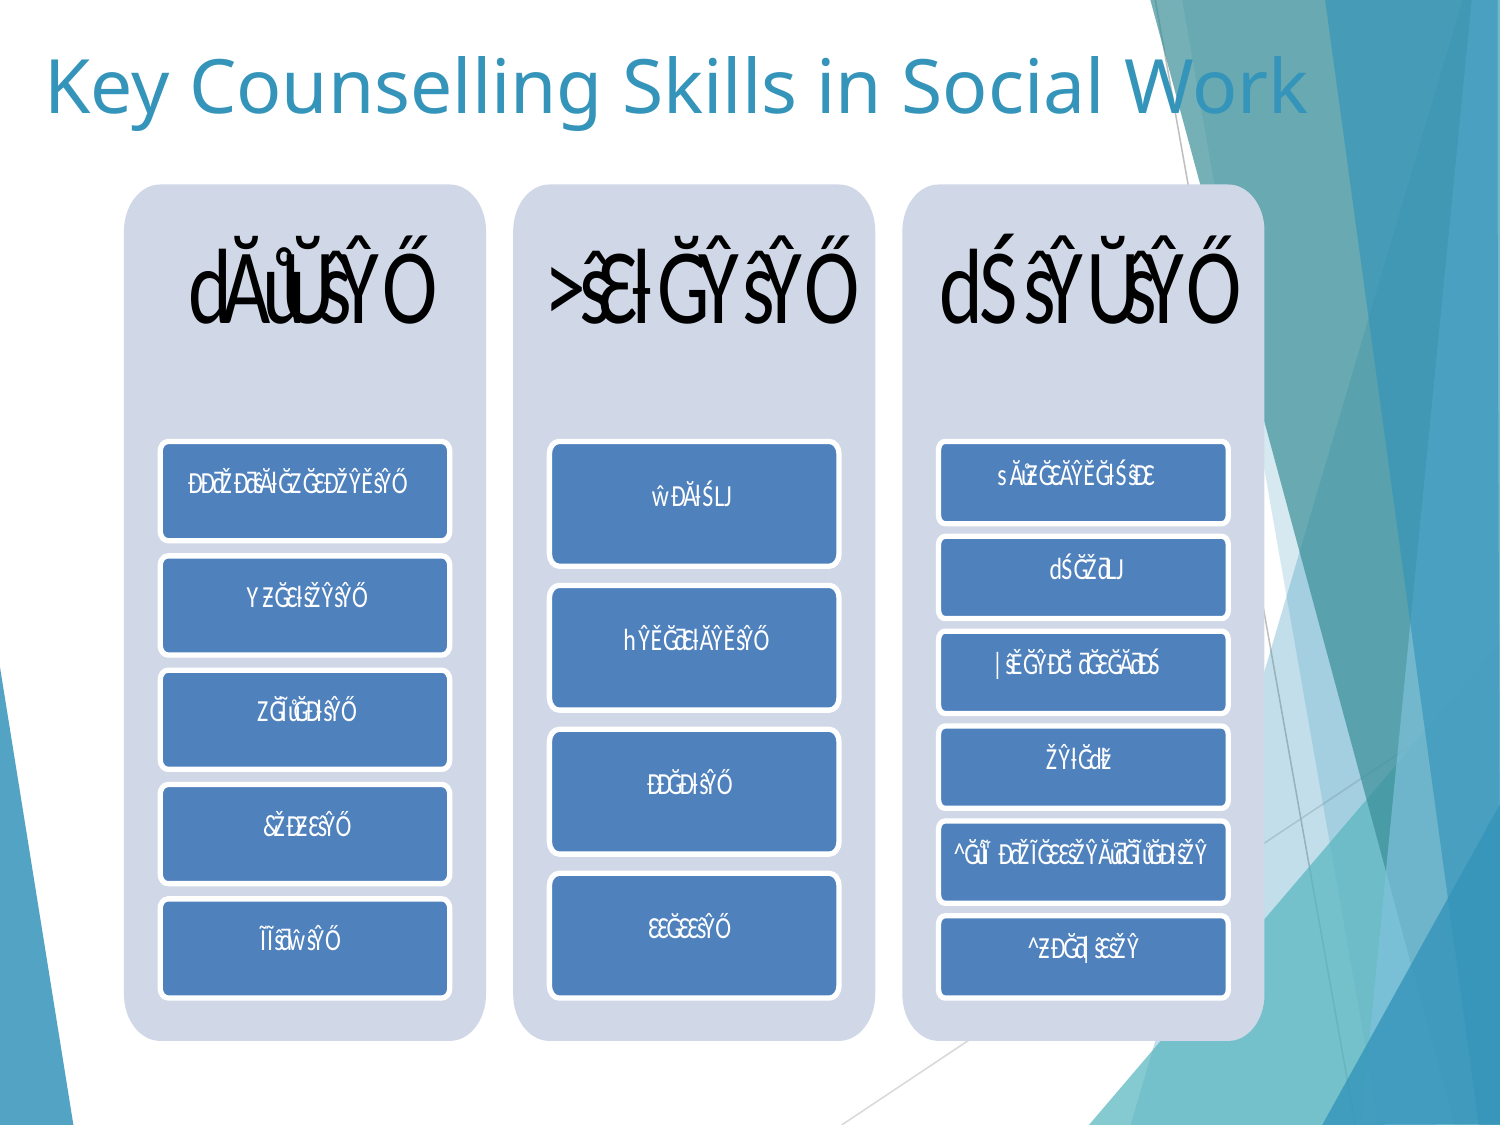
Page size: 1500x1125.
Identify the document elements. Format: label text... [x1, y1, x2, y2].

picture [123, 184, 1317, 1083]
title Key Counselling Skills in Social Work [29, 30, 1380, 172]
